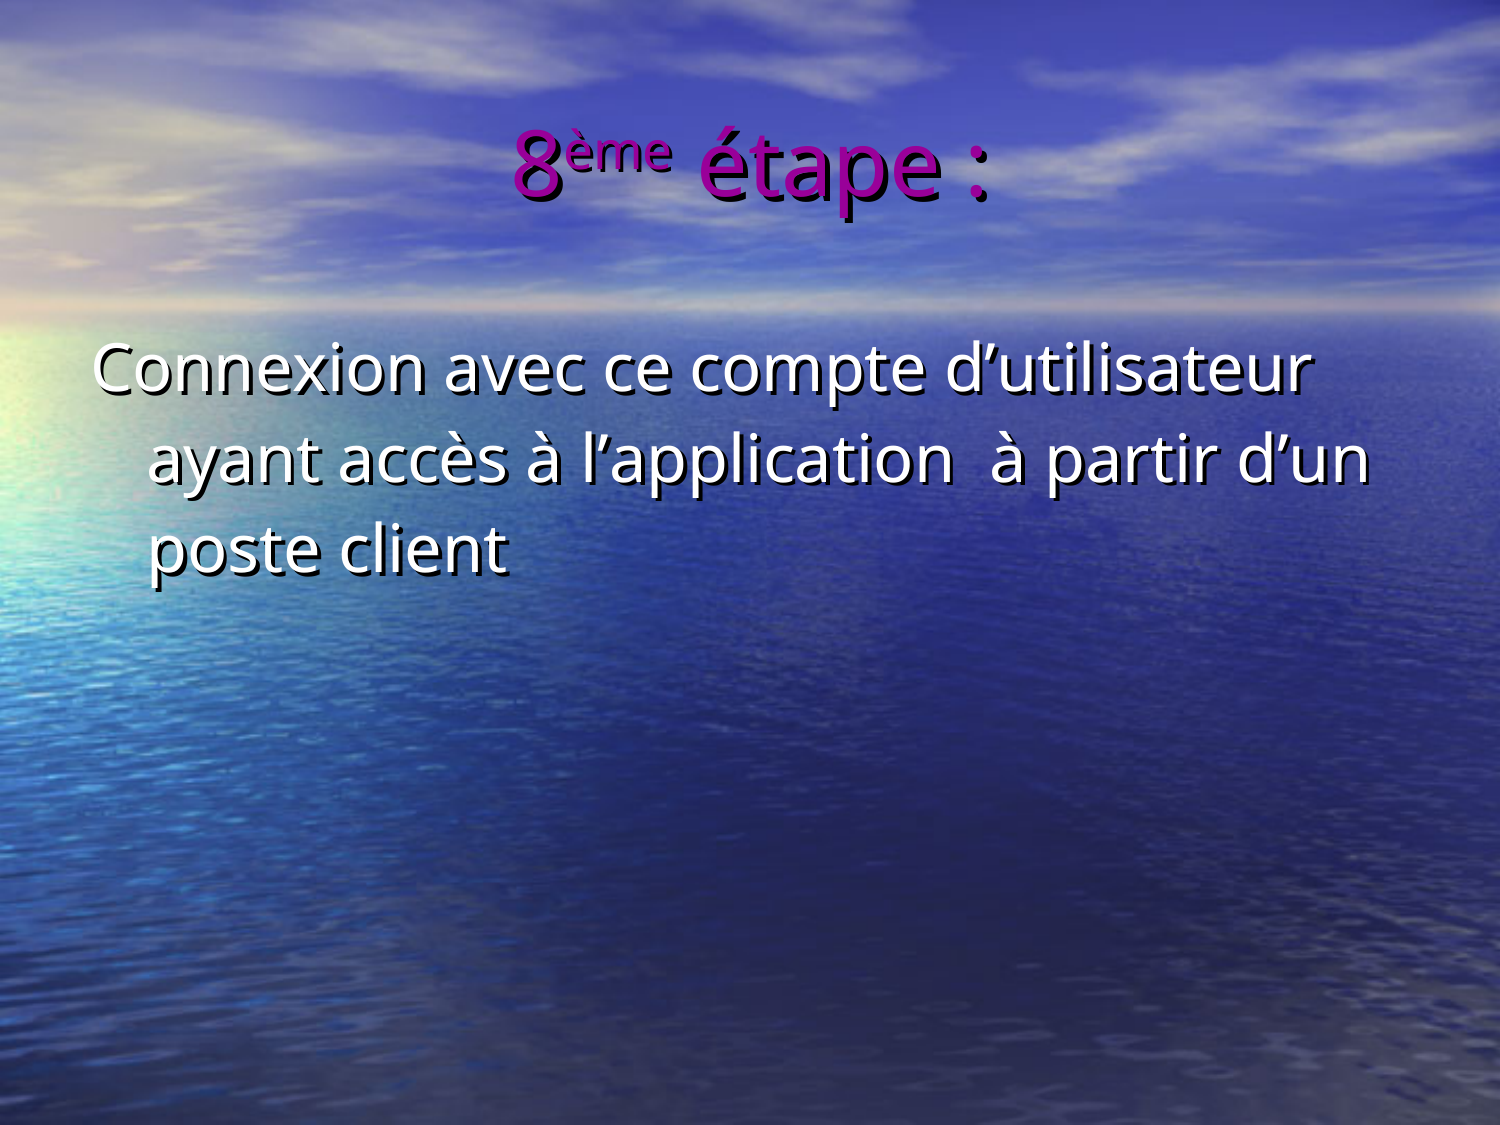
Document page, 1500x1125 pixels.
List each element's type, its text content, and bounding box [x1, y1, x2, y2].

title 8ème étape : [75, 47, 1426, 276]
list Connexion avec ce compte d’utilisateur ayant accès à l’application à partir d’un poste client [75, 312, 1426, 988]
picture [0, 0, 1500, 1125]
